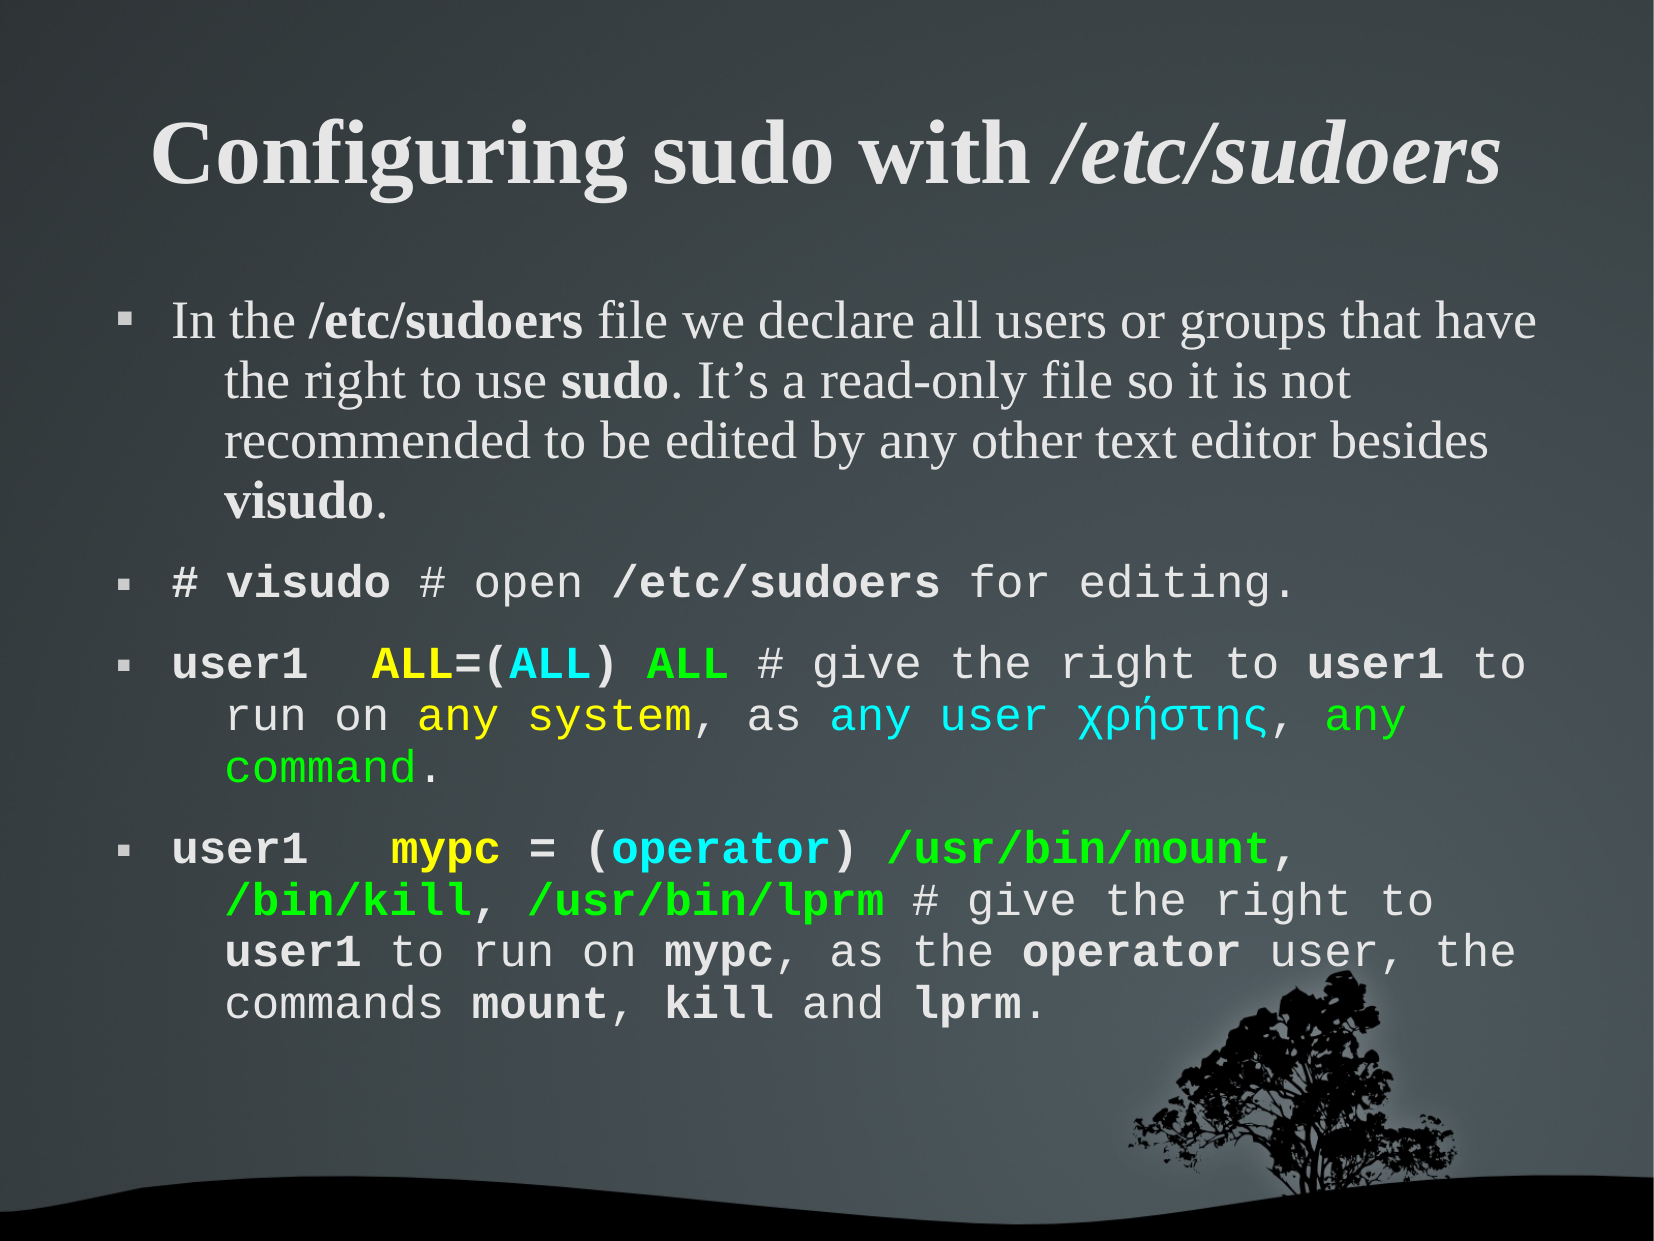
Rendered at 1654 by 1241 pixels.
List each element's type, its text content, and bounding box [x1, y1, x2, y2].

list In the /etc/sudoers file we declare all users or groups that have the right to use sudo. It’s a read-only file so it is not recommended to be edited by any other text editor besides visudo. # visudo # open /etc/sudoers for editing. user1 ALL=(ALL) ALL # give the right to user1 to run on any system, as any user χρήστης, any command. user1 mypc = (operator) /usr/bin/mount, /bin/kill, /usr/bin/lprm # give the right to user1 to run on mypc, as the operator user, the commands mount, kill and lprm. [82, 290, 1571, 1148]
title Configuring sudo with /etc/sudoers [82, 49, 1571, 257]
picture [0, 0, 1654, 1241]
